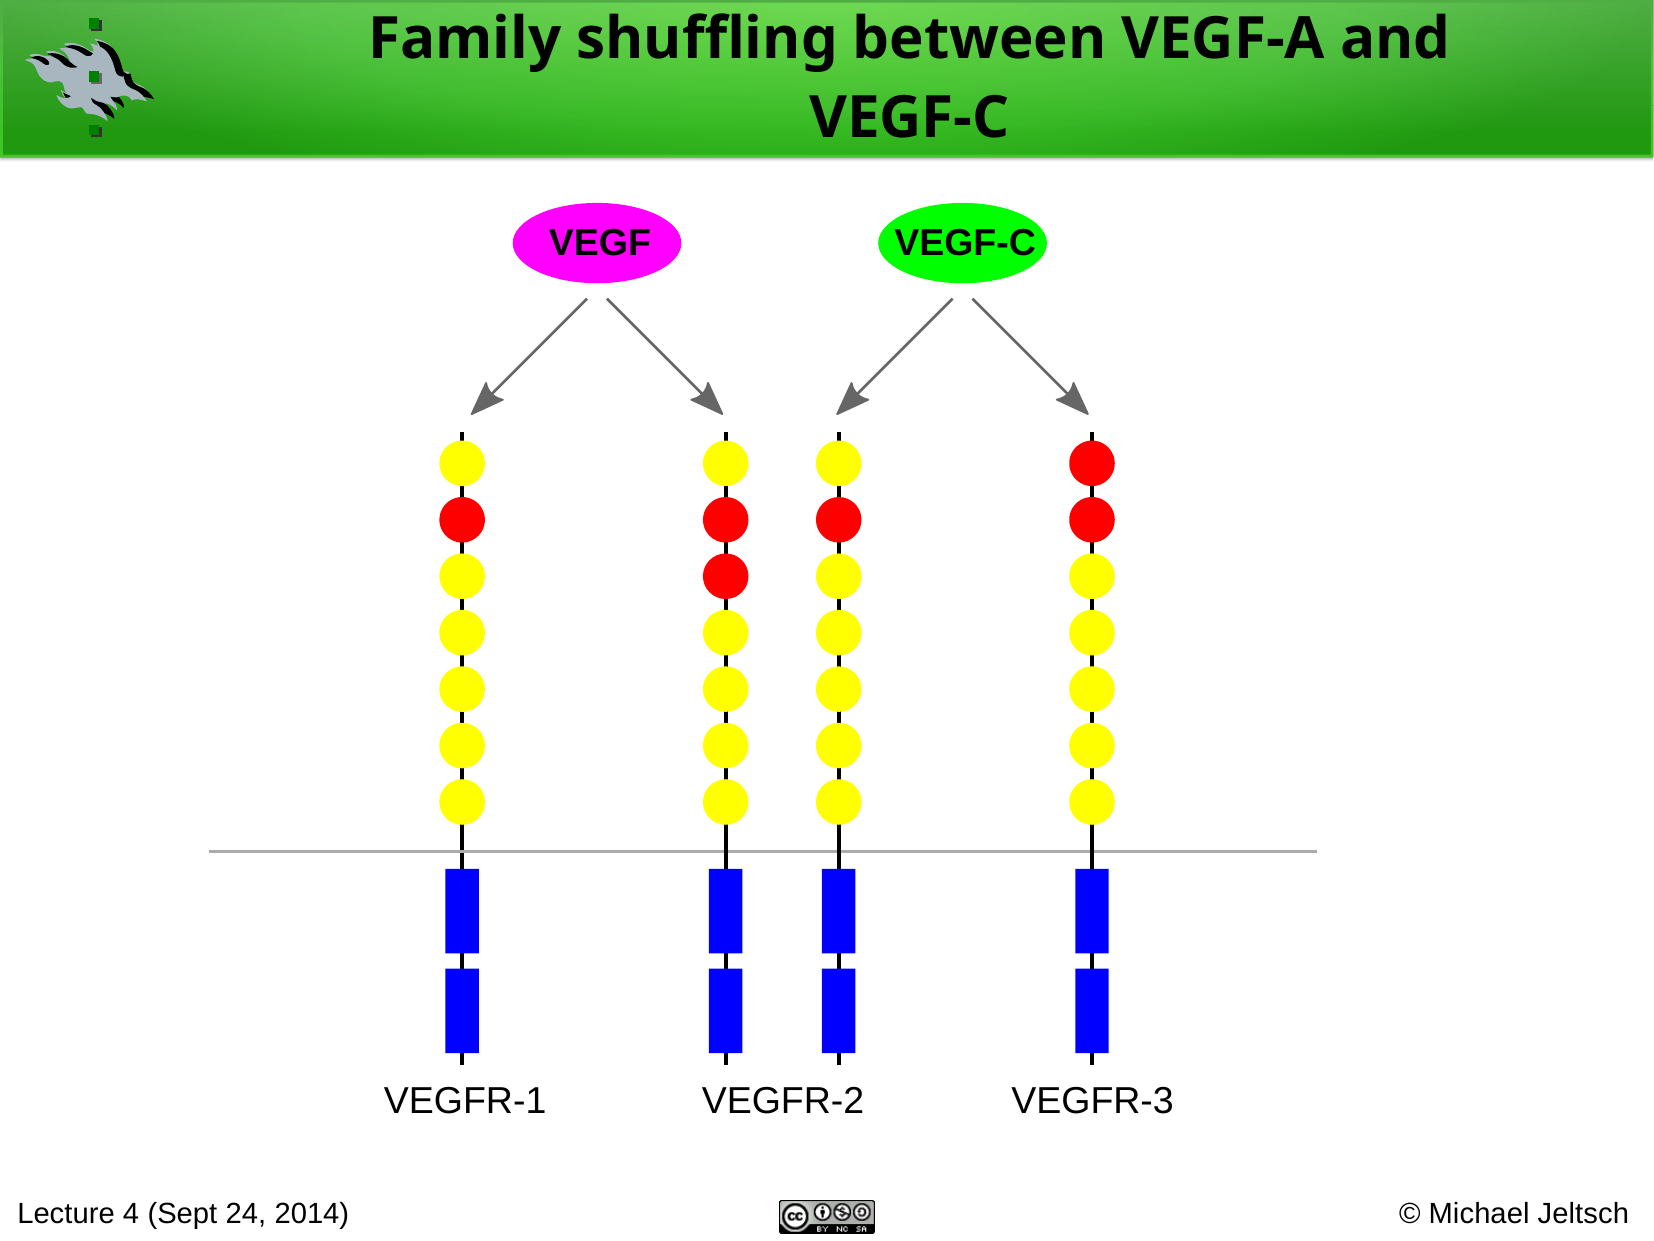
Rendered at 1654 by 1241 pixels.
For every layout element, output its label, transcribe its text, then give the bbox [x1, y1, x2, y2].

picture [60, 145, 1566, 1234]
title Family shuffling between VEGF-A and VEGF-C [289, 30, 1531, 121]
